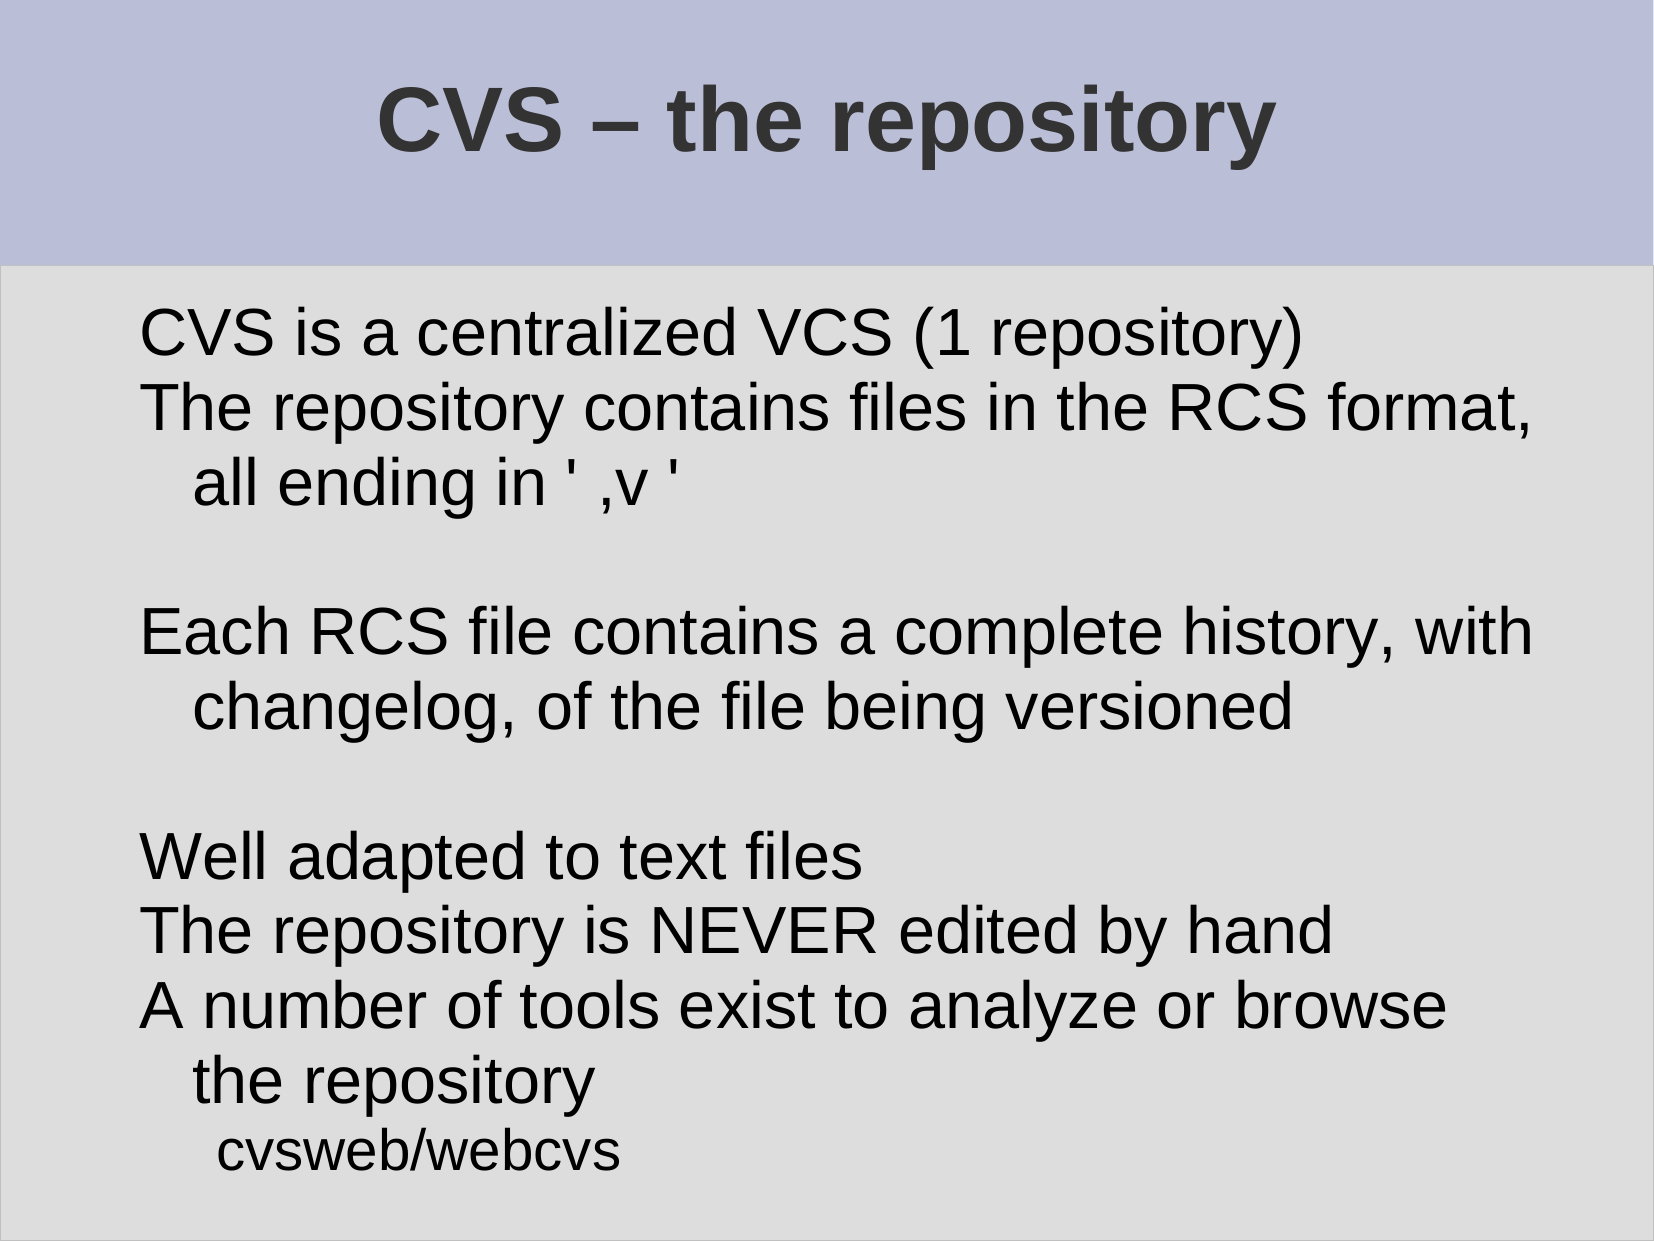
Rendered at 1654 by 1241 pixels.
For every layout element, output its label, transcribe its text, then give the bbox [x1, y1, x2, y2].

title CVS – the repository [121, 2, 1534, 237]
list CVS is a centralized VCS (1 repository) The repository contains files in the RCS format, all ending in ' ,v ' Each RCS file contains a complete history, with changelog, of the file being versioned Well adapted to text files The repository is NEVER edited by hand A number of tools exist to analyze or browse the repository cvsweb/webcvs [121, 295, 1561, 1207]
